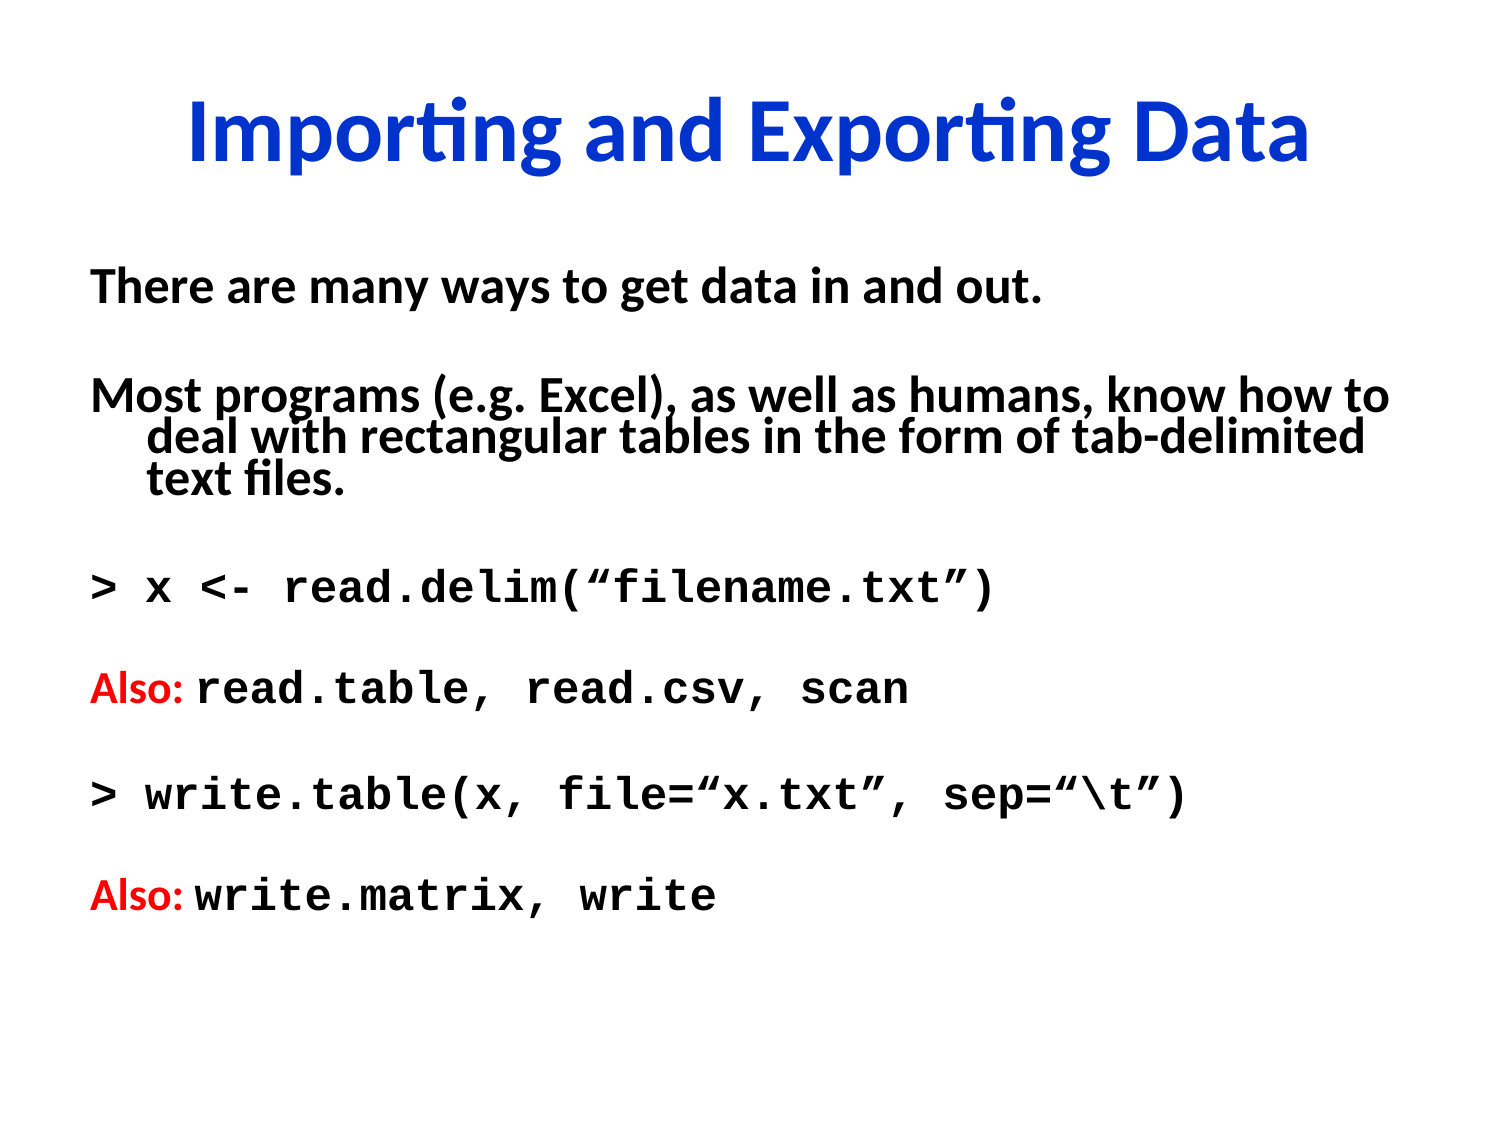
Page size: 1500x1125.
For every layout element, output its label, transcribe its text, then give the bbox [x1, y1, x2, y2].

list There are many ways to get data in and out. Most programs (e.g. Excel), as well as humans, know how to deal with rectangular tables in the form of tab-delimited text files. > x <- read.delim(“filename.txt”) Also: read.table, read.csv, scan > write.table(x, file=“x.txt”, sep=“\t”) Also: write.matrix, write [75, 262, 1426, 1006]
title Importing and Exporting Data [75, 45, 1426, 233]
